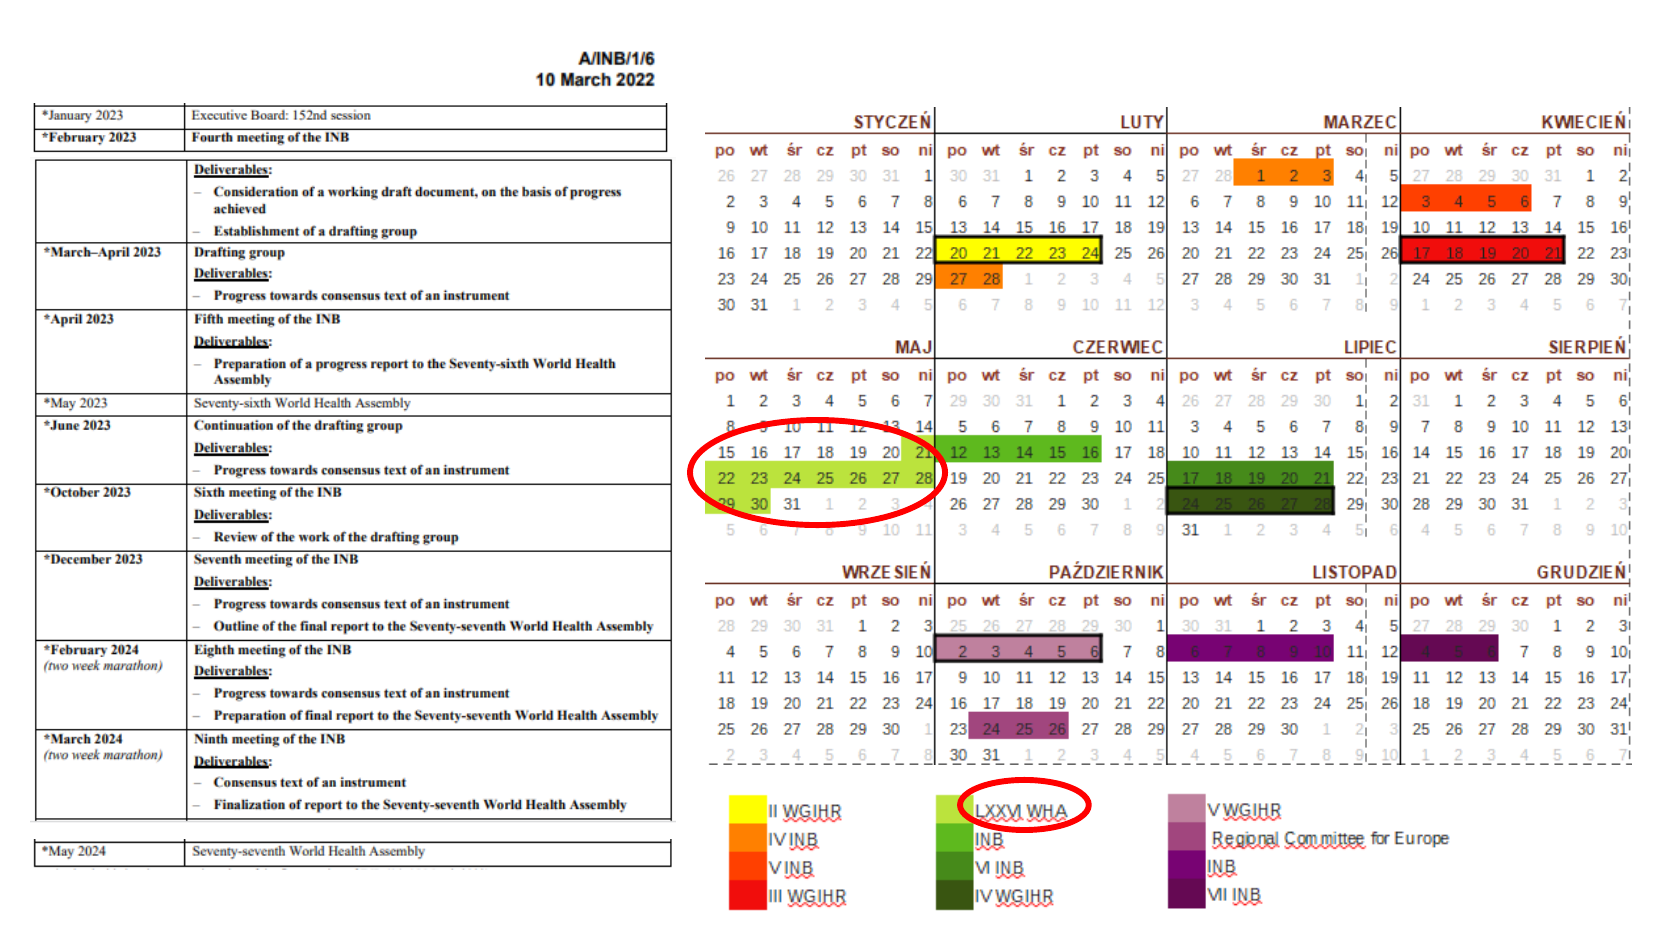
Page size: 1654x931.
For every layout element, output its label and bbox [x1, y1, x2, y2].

picture [30, 157, 676, 826]
picture [705, 107, 1632, 766]
picture [530, 44, 661, 91]
picture [705, 423, 942, 522]
picture [1162, 788, 1456, 916]
picture [930, 789, 1074, 916]
picture [964, 789, 1074, 827]
picture [30, 839, 676, 871]
picture [723, 786, 856, 916]
picture [30, 103, 670, 156]
